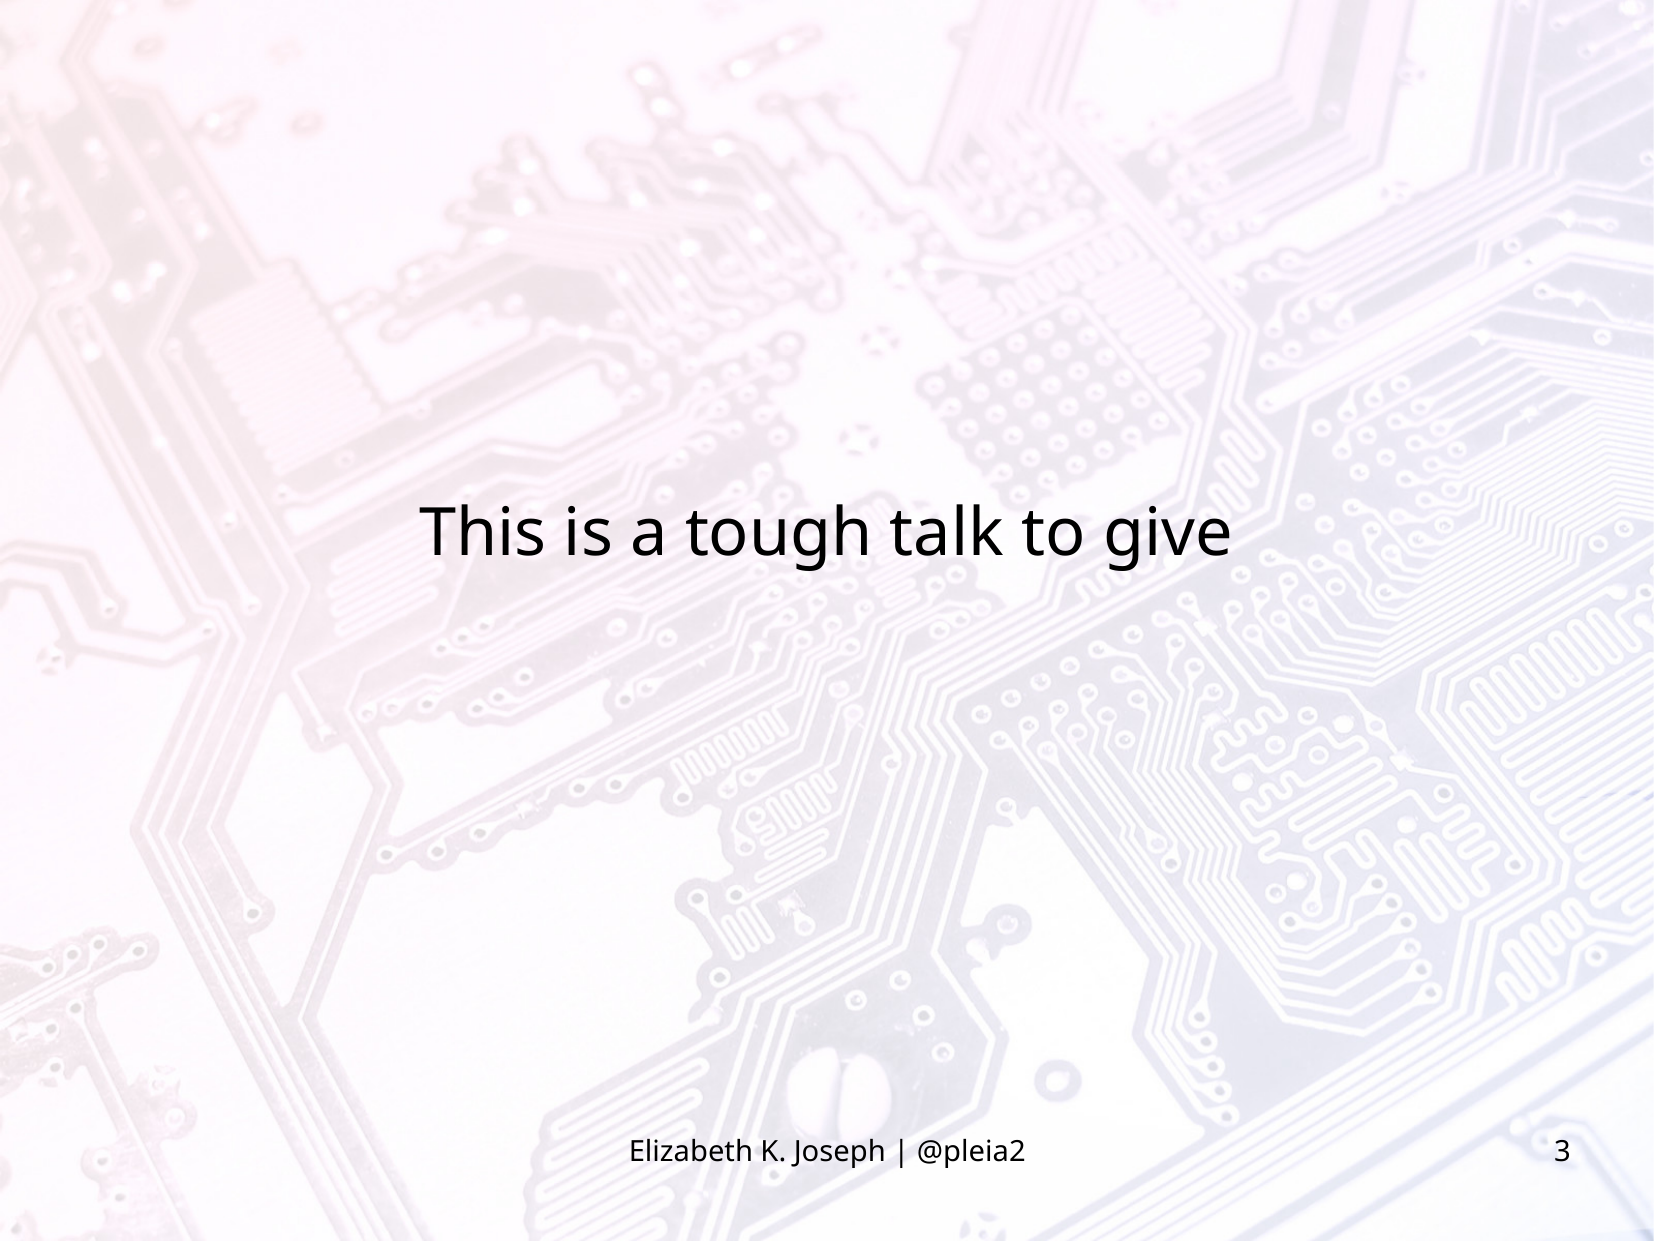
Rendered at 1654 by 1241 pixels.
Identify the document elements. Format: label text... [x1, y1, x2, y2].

subtitle This is a tough talk to give [82, 49, 1571, 1010]
picture [0, 0, 1654, 1241]
